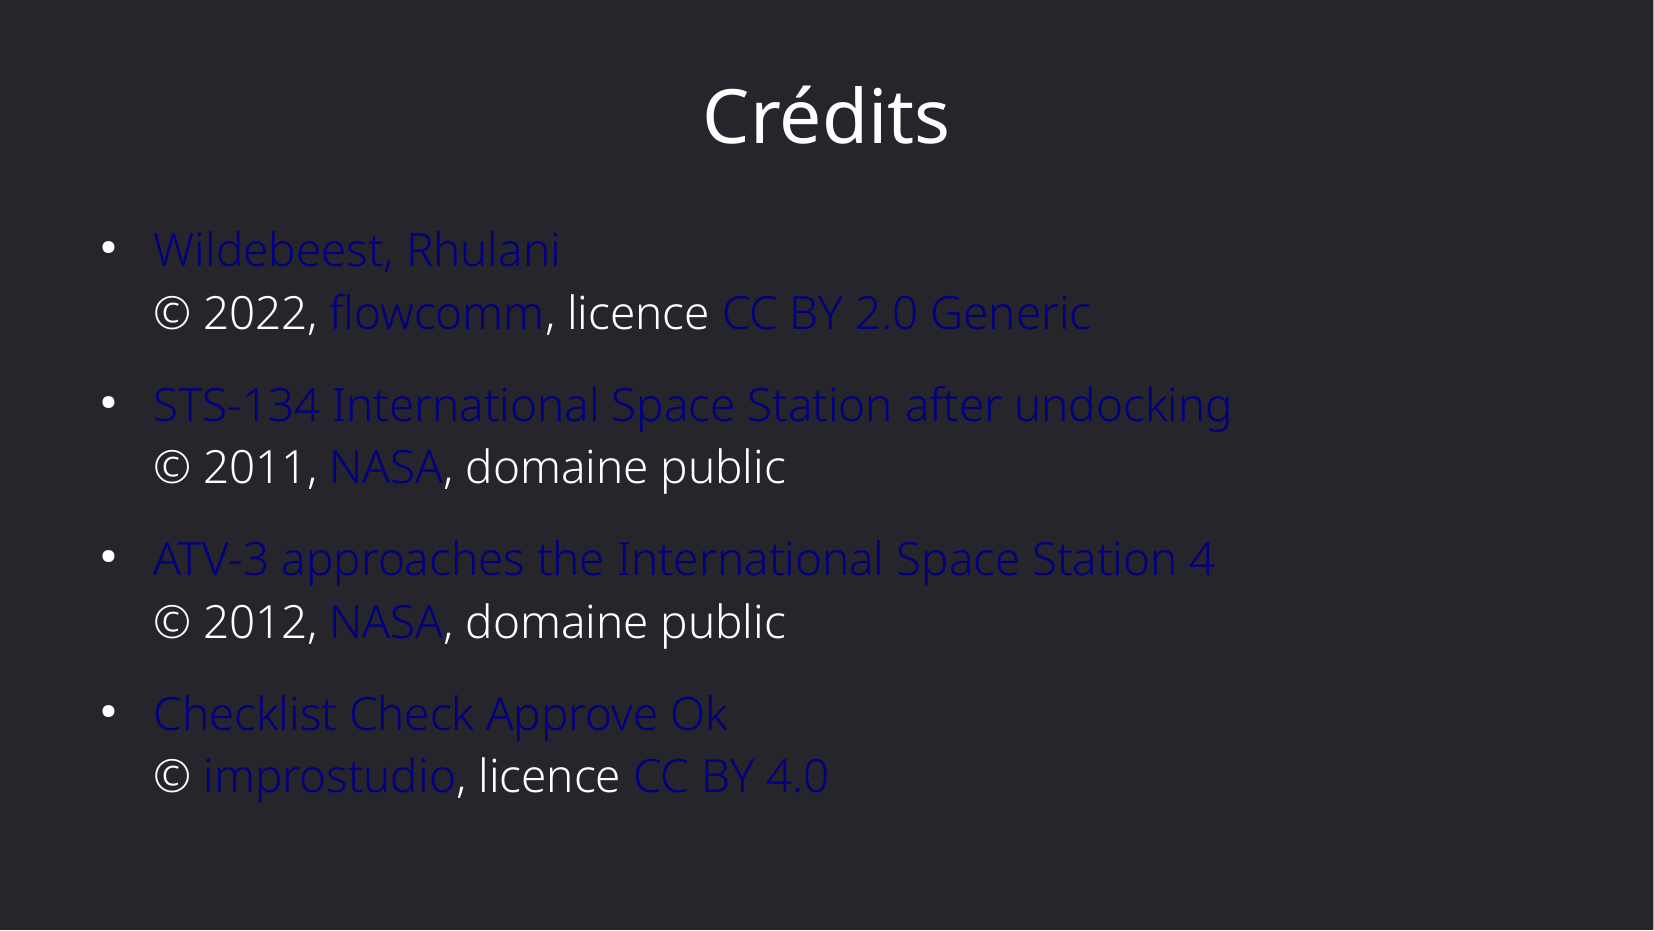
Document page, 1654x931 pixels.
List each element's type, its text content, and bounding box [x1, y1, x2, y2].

list Wildebeest, Rhulani © 2022, flowcomm, licence CC BY 2.0 Generic STS-134 International Space Station after undocking © 2011, NASA, domaine public ATV-3 approaches the International Space Station 4 © 2012, NASA, domaine public Checklist Check Approve Ok © improstudio, licence CC BY 4.0 [82, 217, 1571, 857]
title Crédits [82, 37, 1571, 193]
